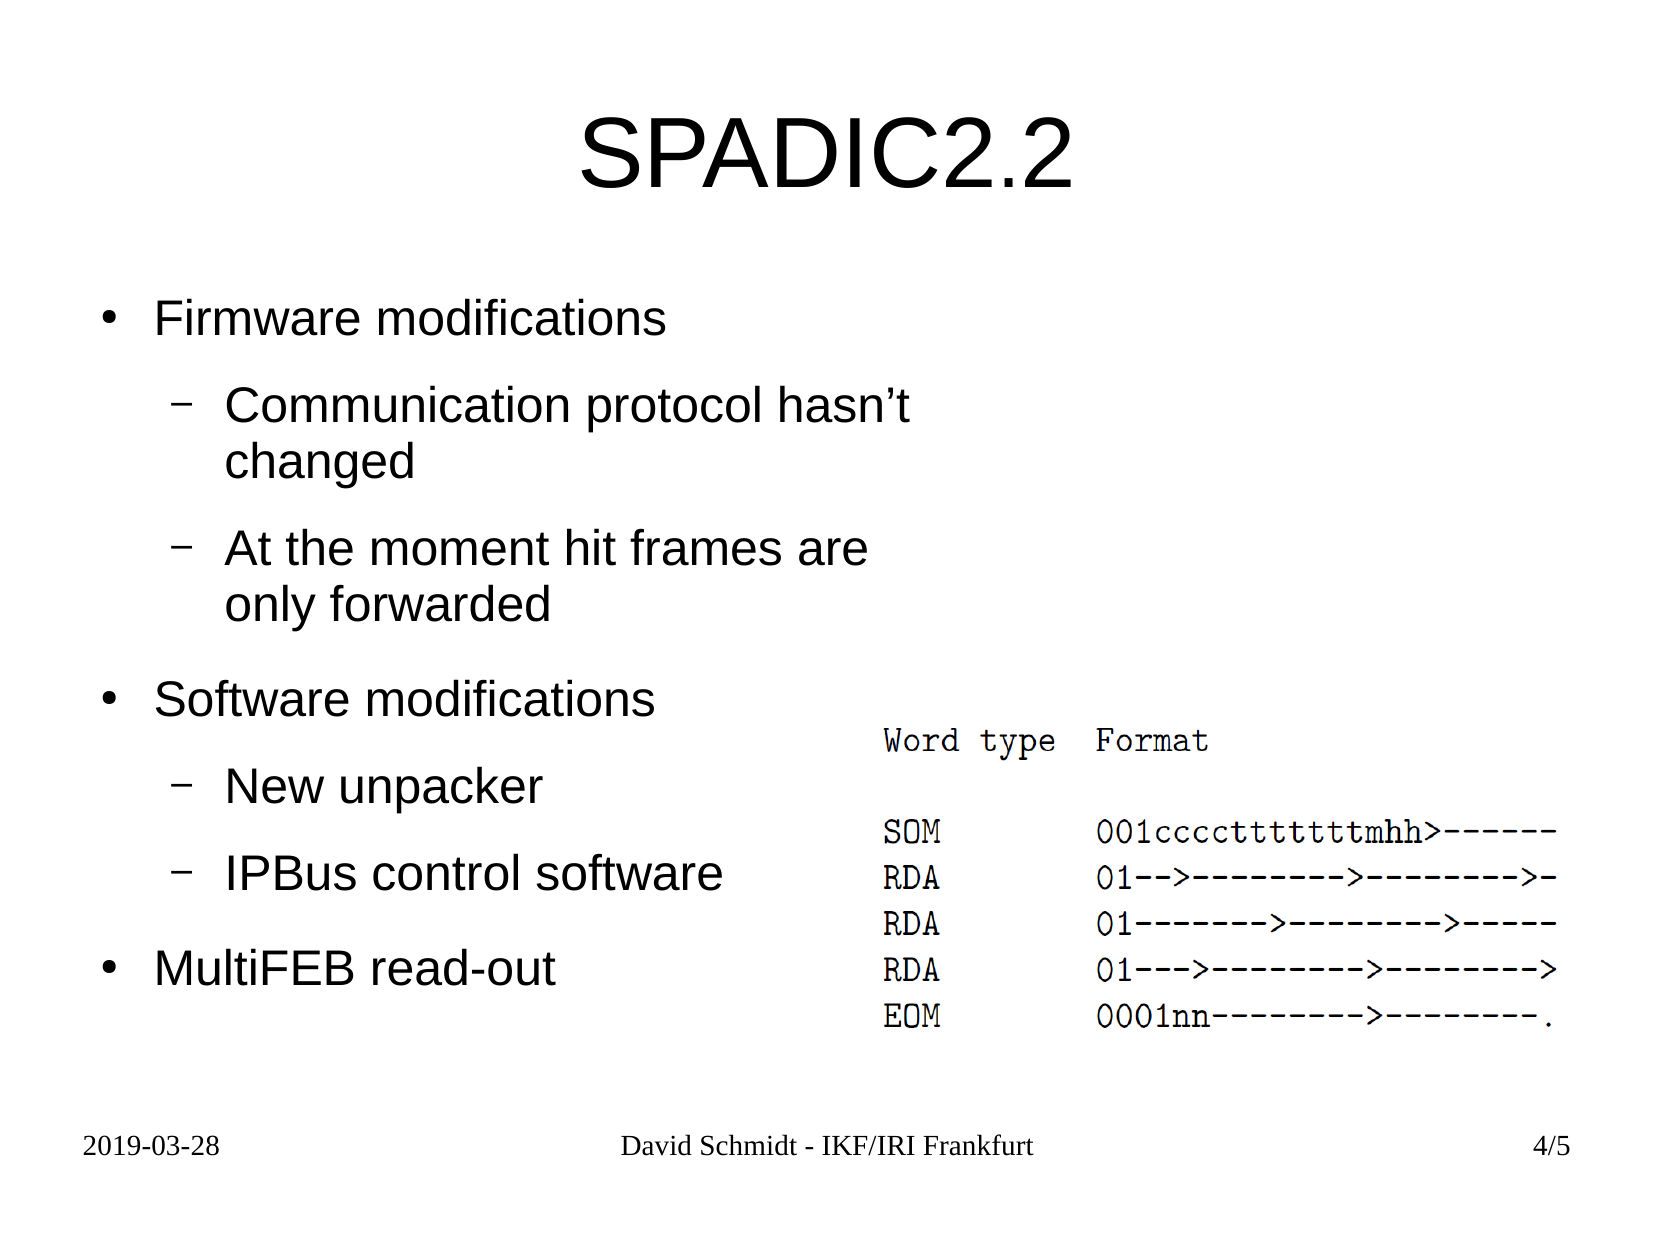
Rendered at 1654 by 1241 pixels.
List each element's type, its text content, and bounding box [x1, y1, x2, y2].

picture [880, 719, 1561, 1036]
title SPADIC2.2 [82, 49, 1571, 257]
list Firmware modifications Communication protocol hasn’t changed At the moment hit frames are only forwarded Software modifications New unpacker IPBus control software MultiFEB read-out [82, 290, 961, 1010]
